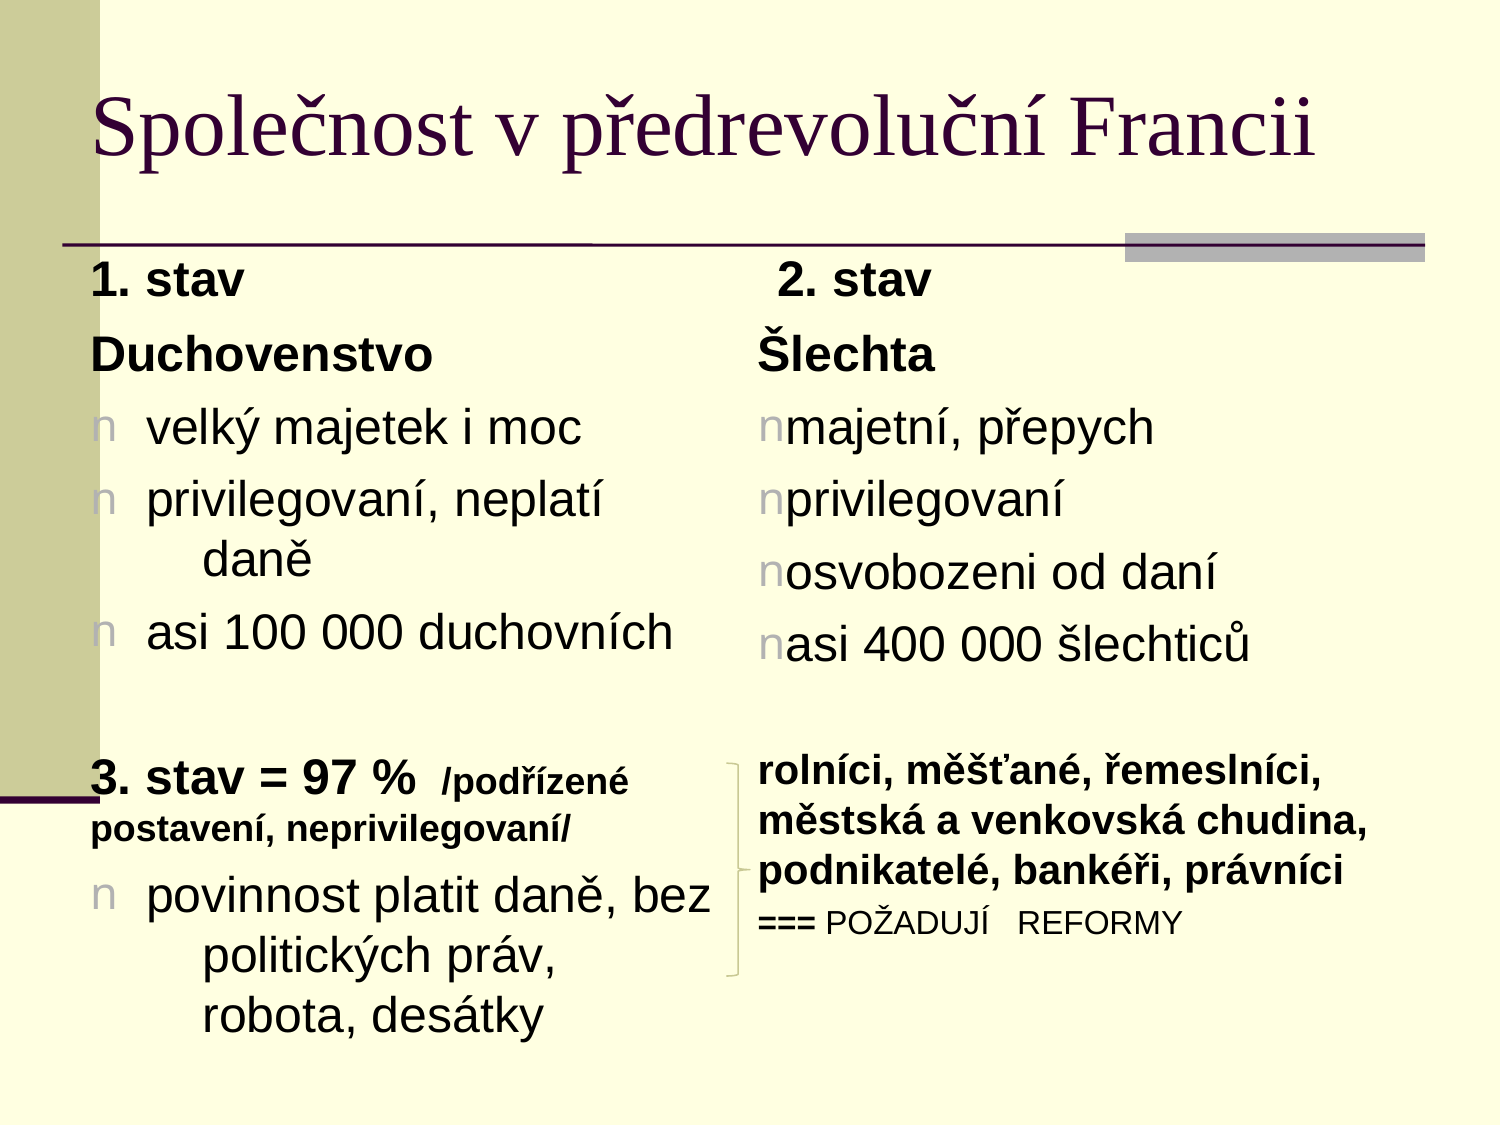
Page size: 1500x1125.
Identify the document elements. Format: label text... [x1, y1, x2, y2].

list Šlechta majetní, přepych privilegovaní osvobozeni od daní asi 400 000 šlechticů rolníci, měšťané, řemeslníci, městská a venkovská chudina, podnikatelé, bankéři, právníci === POŽADUJÍ REFORMY [742, 314, 1406, 1010]
list Duchovenstvo velký majetek i moc privilegovaní, neplatí daně asi 100 000 duchovních 3. stav = 97 % /podřízené postavení, neprivilegovaní/ povinnost platit daně, bez politických práv, robota, desátky [75, 314, 738, 1059]
list 1. stav [75, 196, 738, 314]
list 2. stav [761, 220, 1426, 315]
title Společnost v předrevoluční Francii [75, 45, 1426, 197]
